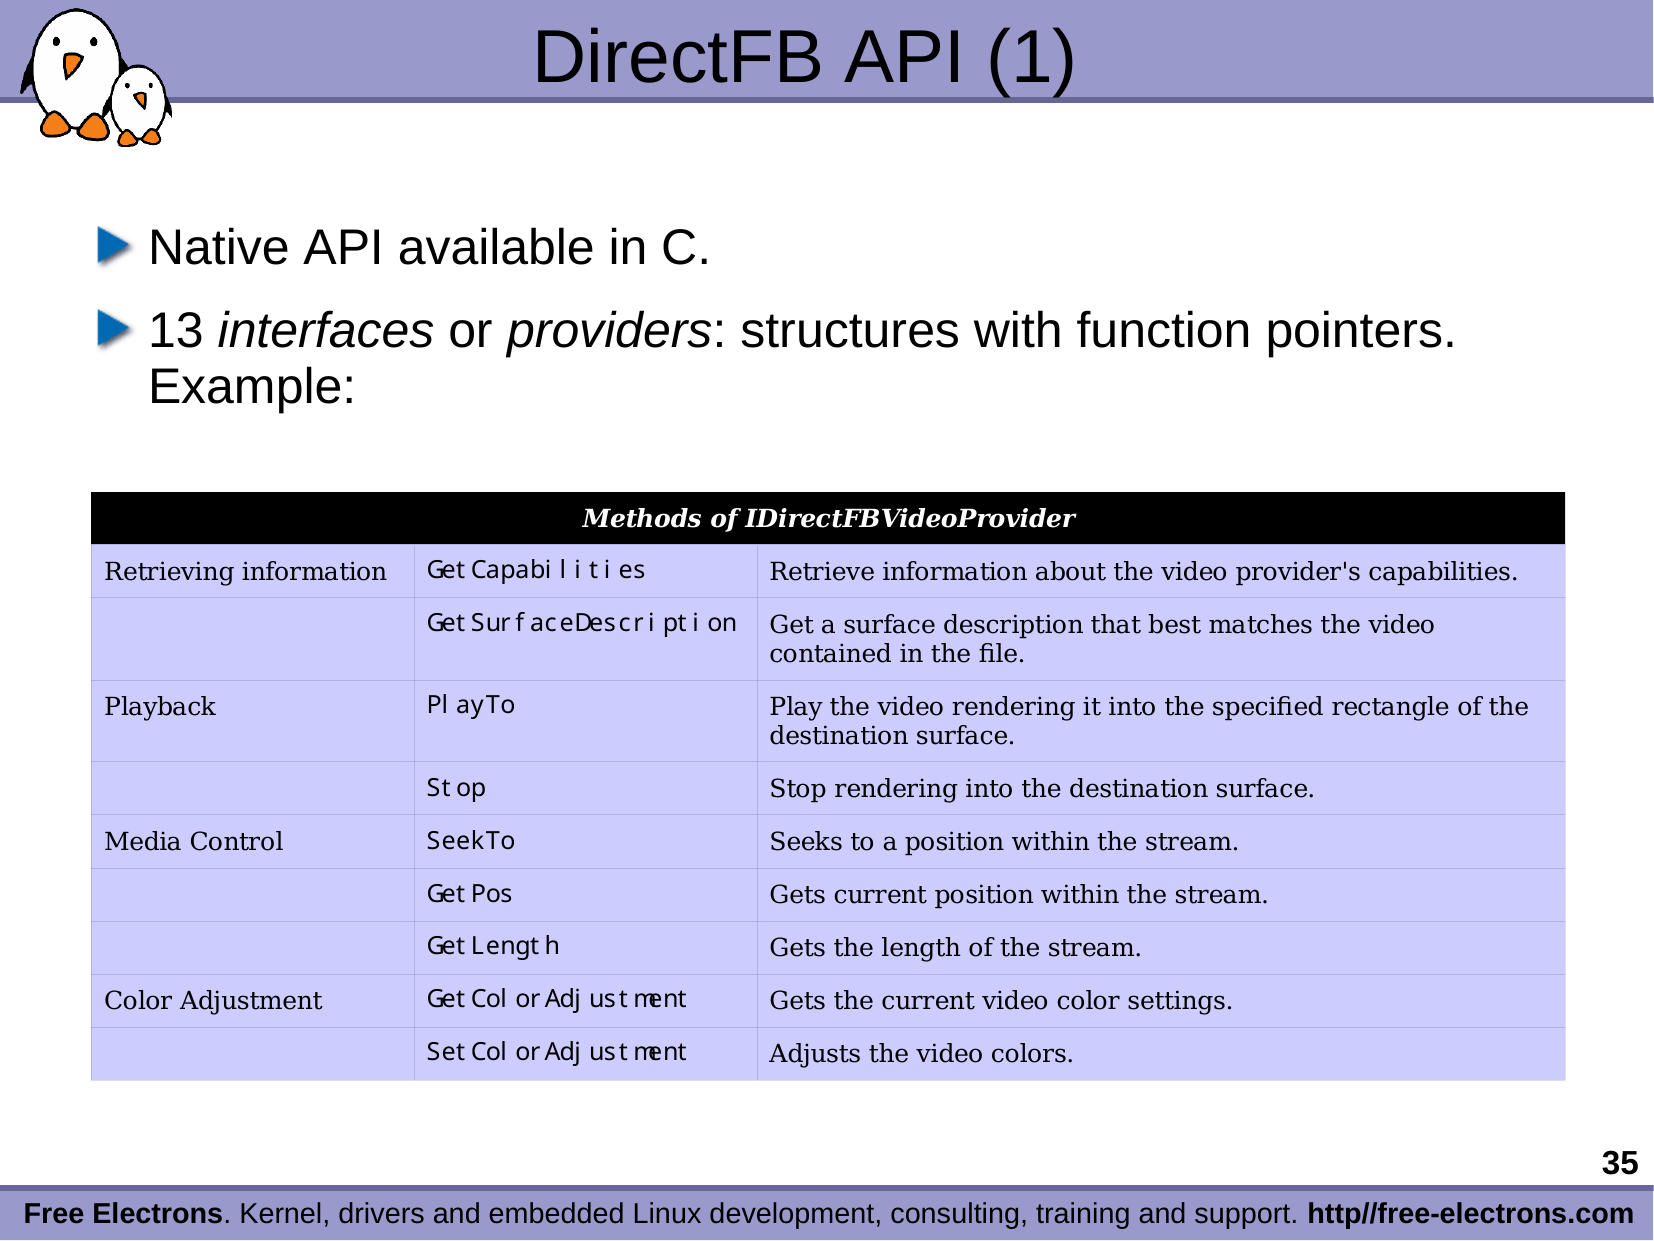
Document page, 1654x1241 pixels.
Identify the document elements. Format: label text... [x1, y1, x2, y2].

title DirectFB API (1) [60, 10, 1551, 104]
chart [90, 492, 1567, 1103]
picture [20, 8, 172, 147]
list Native API available in C. 13 interfaces or providers: structures with function pointers. Example: [77, 219, 1576, 437]
